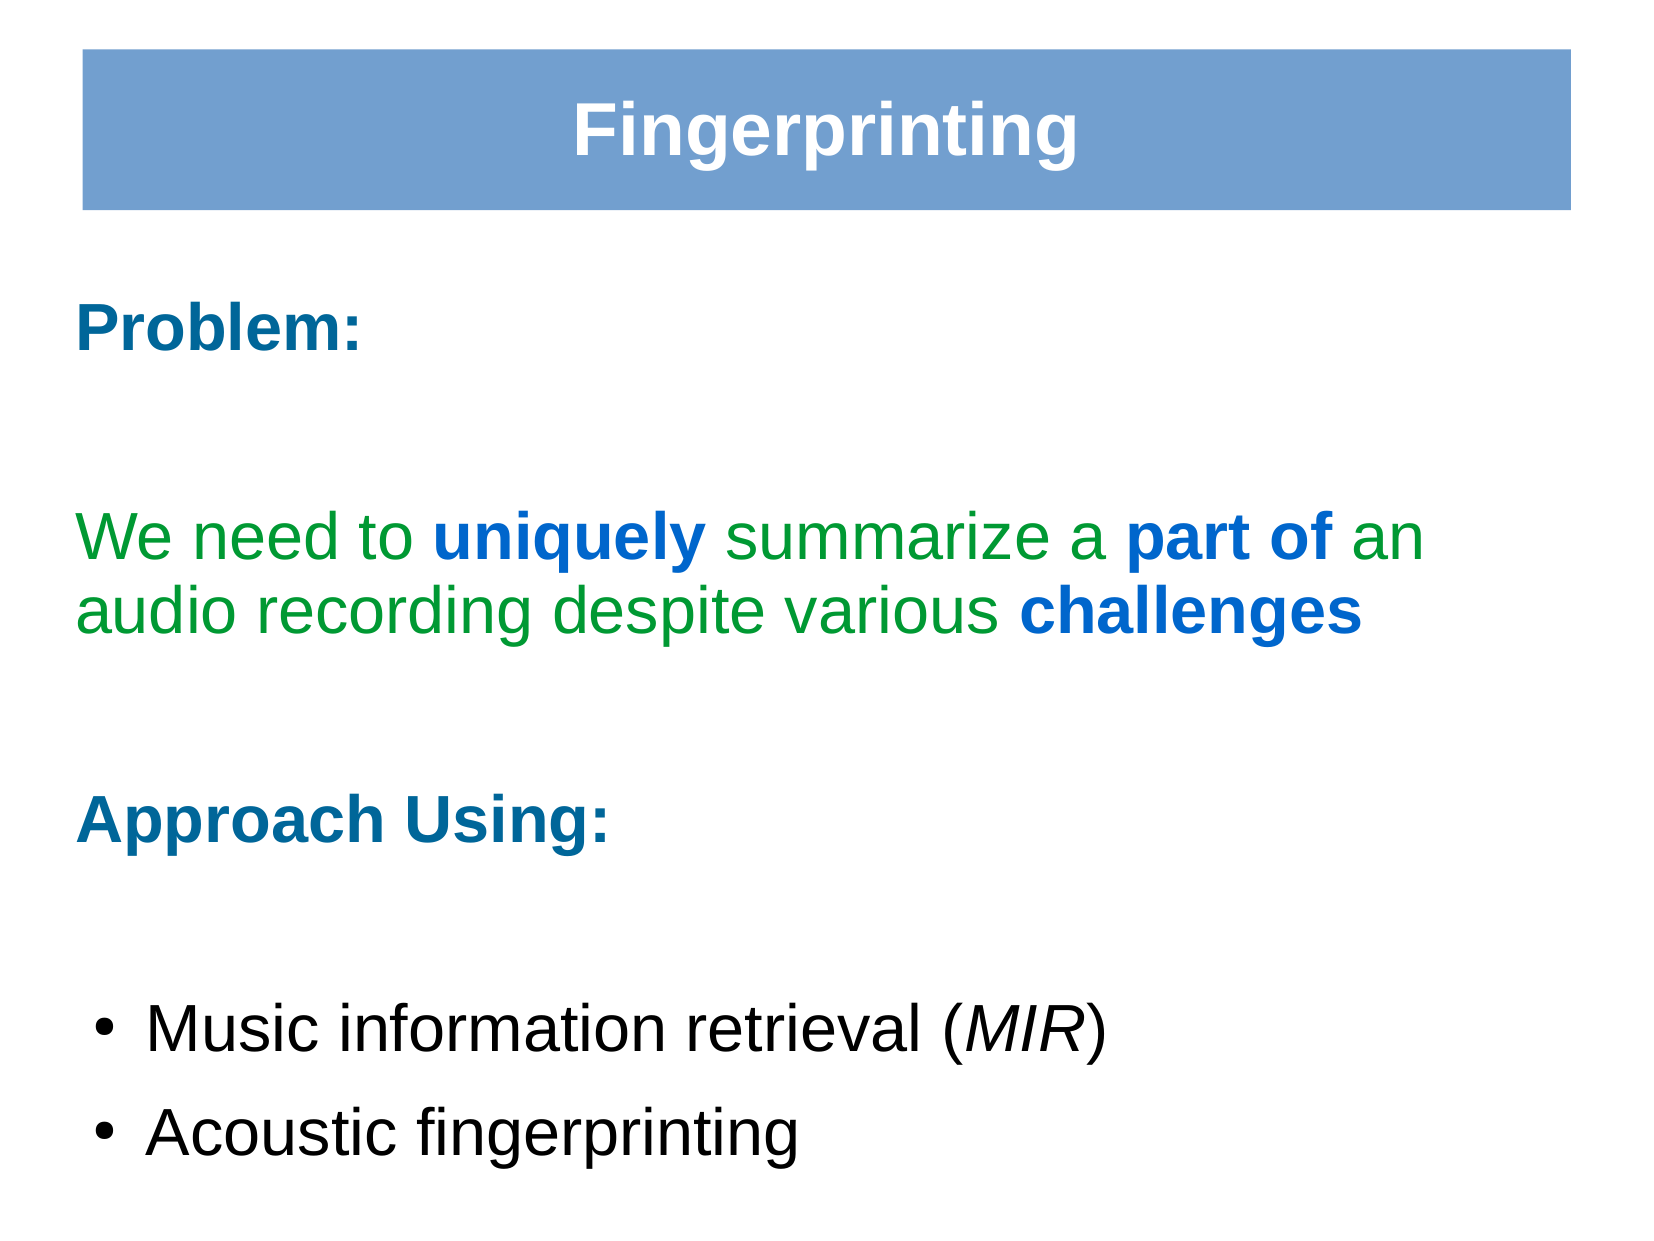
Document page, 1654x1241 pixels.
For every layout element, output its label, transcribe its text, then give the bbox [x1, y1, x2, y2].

list Problem: We need to uniquely summarize a part of an audio recording despite various challenges Approach Using: Music information retrieval (MIR) Acoustic fingerprinting [75, 290, 1576, 1171]
title Fingerprinting [82, 49, 1571, 211]
